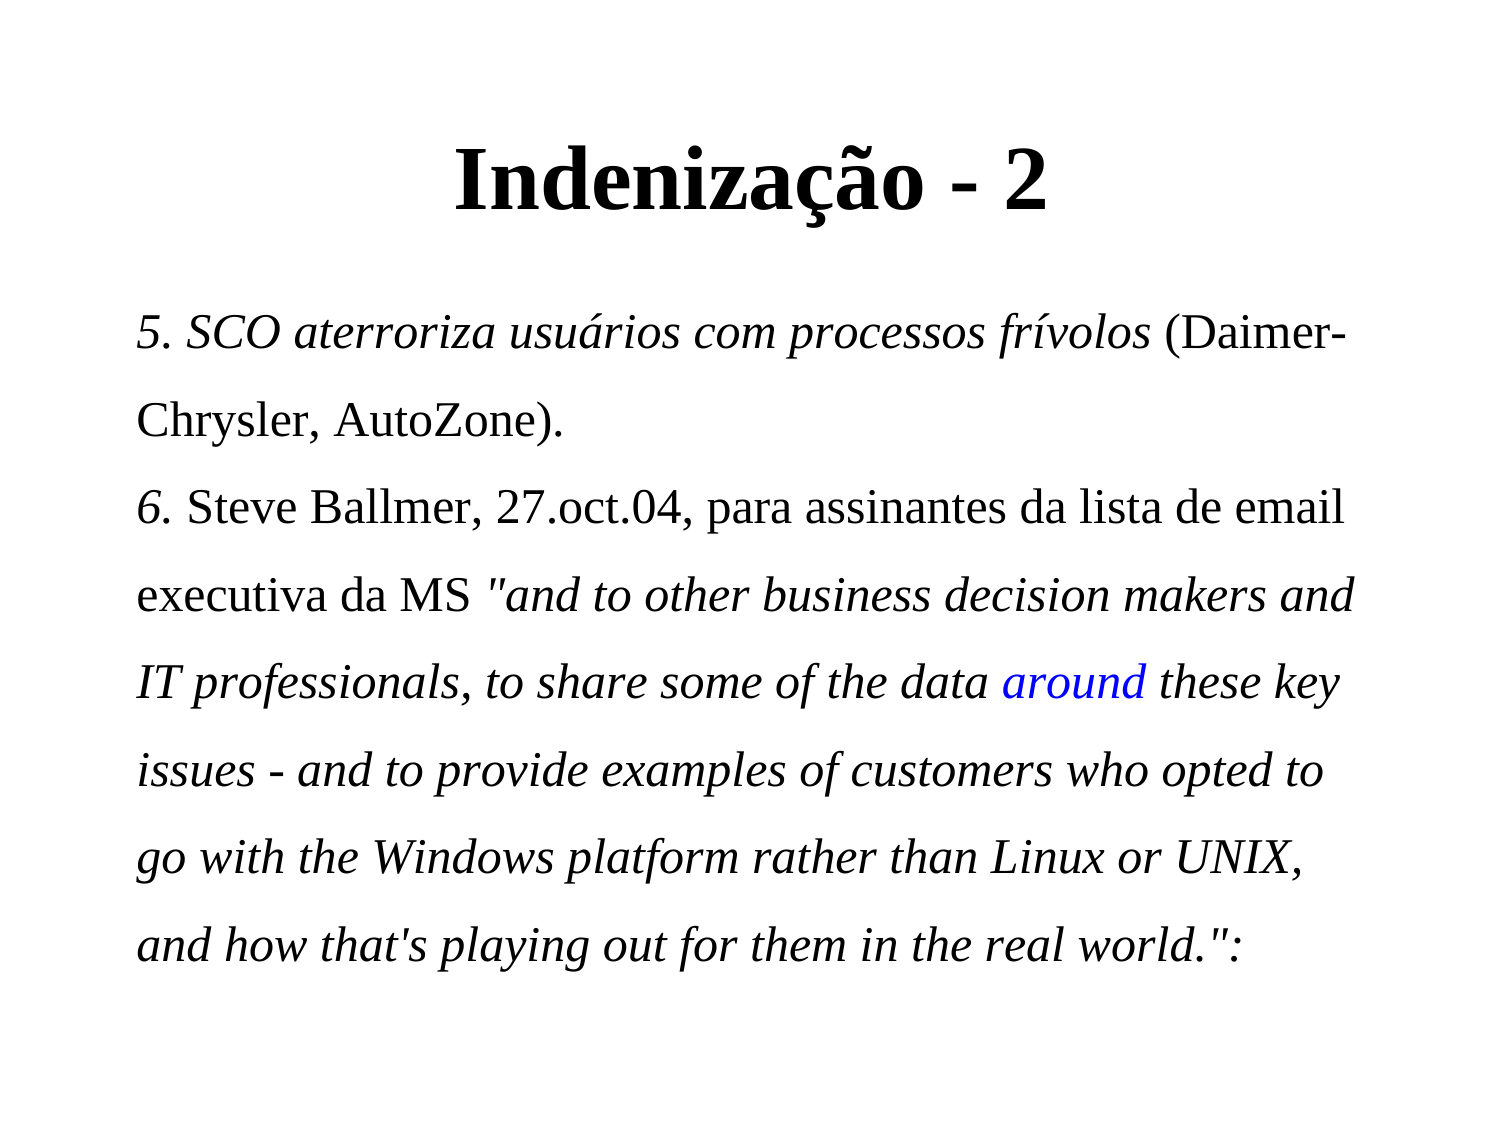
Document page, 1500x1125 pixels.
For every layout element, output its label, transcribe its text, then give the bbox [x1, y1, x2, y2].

text_box 5. SCO aterroriza usuários com processos frívolos (Daimer-Chrysler, AutoZone). 6. Steve Ballmer, 27.oct.04, para assinantes da lista de email executiva da MS "and to other business decision makers and IT professionals, to share some of the data around these key issues - and to provide examples of customers who opted to go with the Windows platform rather than Linux or UNIX, and how that's playing out for them in the real world.": [121, 264, 1401, 980]
title Indenização - 2 [87, 52, 1416, 307]
